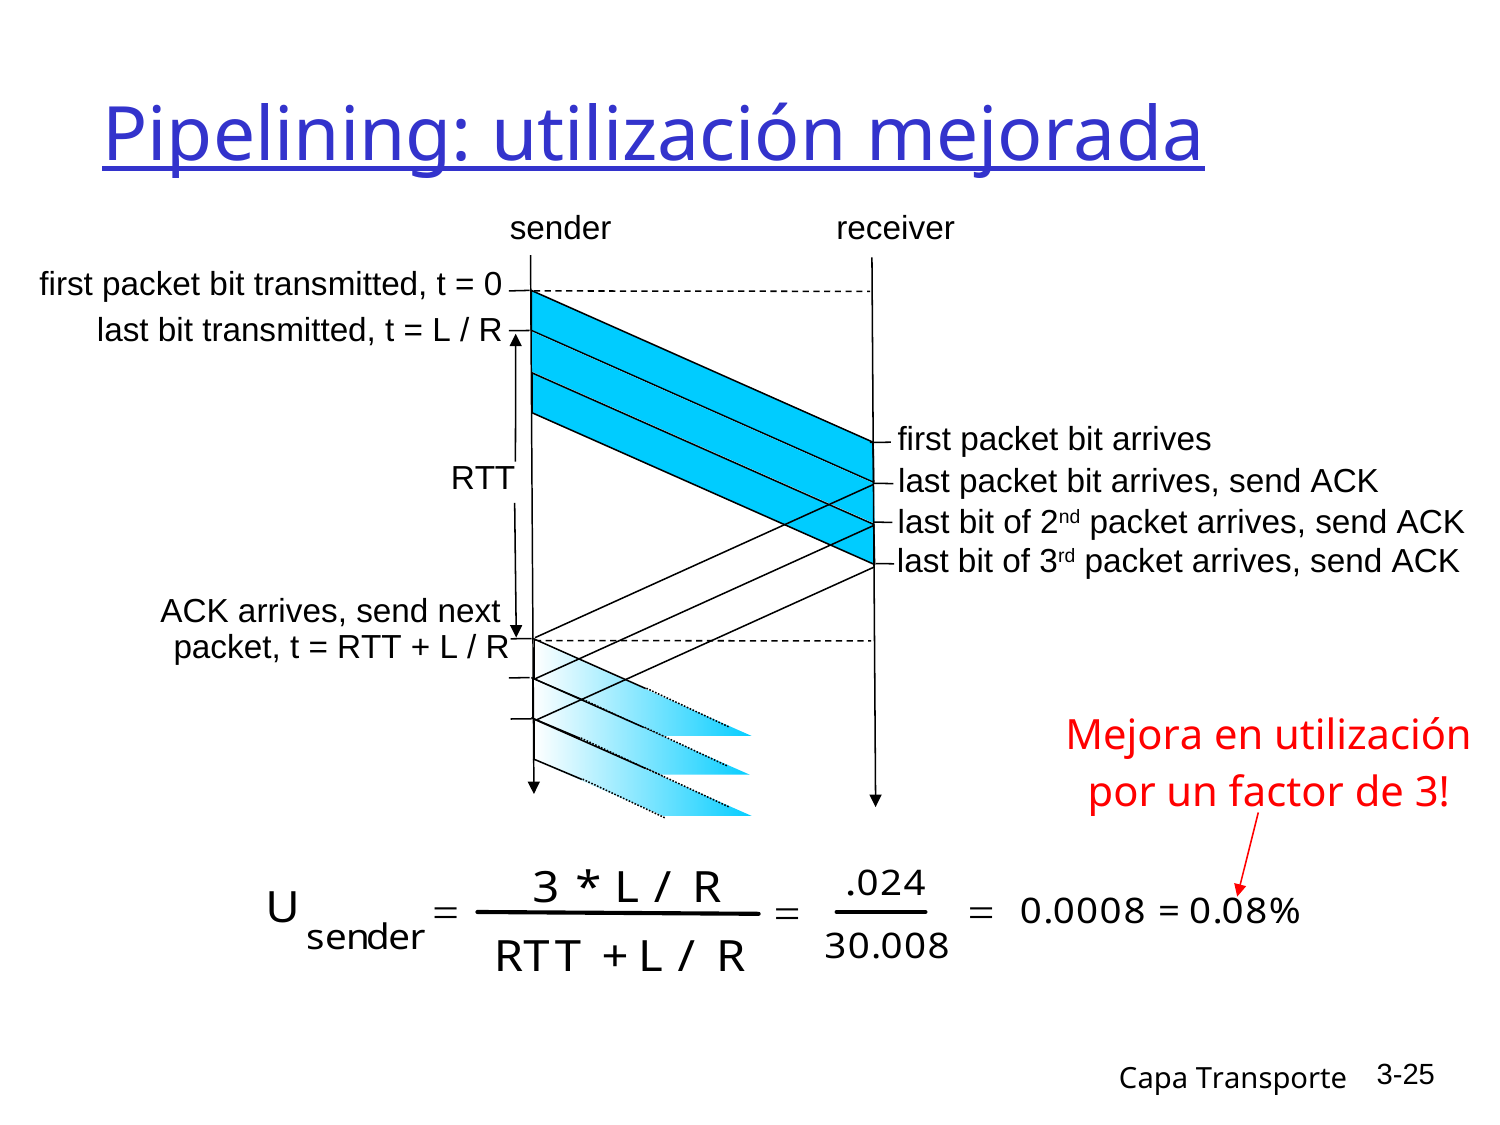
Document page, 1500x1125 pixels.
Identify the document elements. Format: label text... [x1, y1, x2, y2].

text_box Mejora en utilización por un factor de 3! [1050, 697, 1487, 827]
text_box RTT [533, 451, 540, 508]
text_box [539, 661, 622, 698]
text_box [534, 641, 575, 677]
text_box last bit of 2nd packet arrives, send ACK [882, 496, 1500, 534]
text_box sender [455, 201, 627, 260]
text_box [534, 681, 577, 718]
text_box [532, 290, 872, 524]
text_box first packet bit transmitted, t = 0 [11, 257, 519, 316]
text_box [786, 487, 872, 544]
text_box [535, 721, 752, 816]
text_box ACK arrives, send next packet, t = RTT + L / R [92, 584, 526, 690]
text_box last bit transmitted, t = L / R [68, 303, 519, 363]
text_box first packet bit arrives [882, 413, 1317, 472]
title Pipelining: utilización mejorada [87, 33, 1363, 229]
text_box [832, 528, 873, 564]
text_box last bit of 3rd packet arrives, send ACK [882, 534, 1500, 598]
text_box last packet bit arrives, send ACK [883, 454, 1471, 496]
text_box [541, 681, 752, 775]
text_box RTT [381, 451, 531, 508]
text_box receiver [787, 201, 970, 260]
chart [233, 842, 1319, 996]
